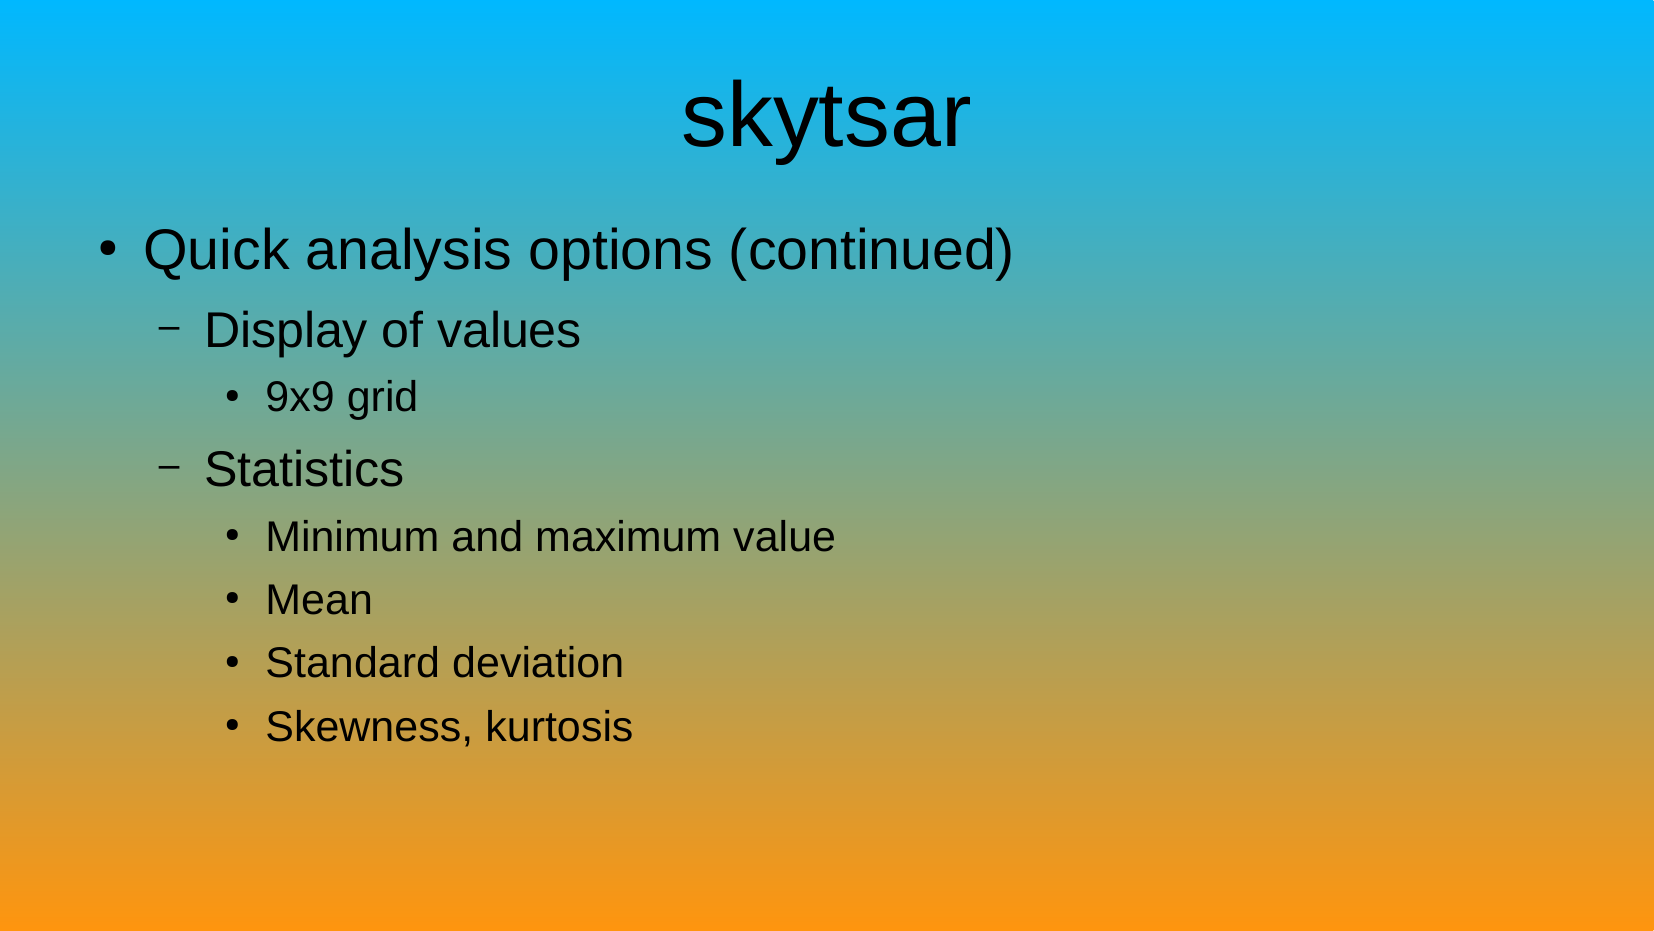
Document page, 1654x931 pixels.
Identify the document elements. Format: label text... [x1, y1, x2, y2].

title skytsar [82, 37, 1571, 193]
list Quick analysis options (continued) Display of values 9x9 grid Statistics Minimum and maximum value Mean Standard deviation Skewness, kurtosis [82, 217, 1571, 758]
